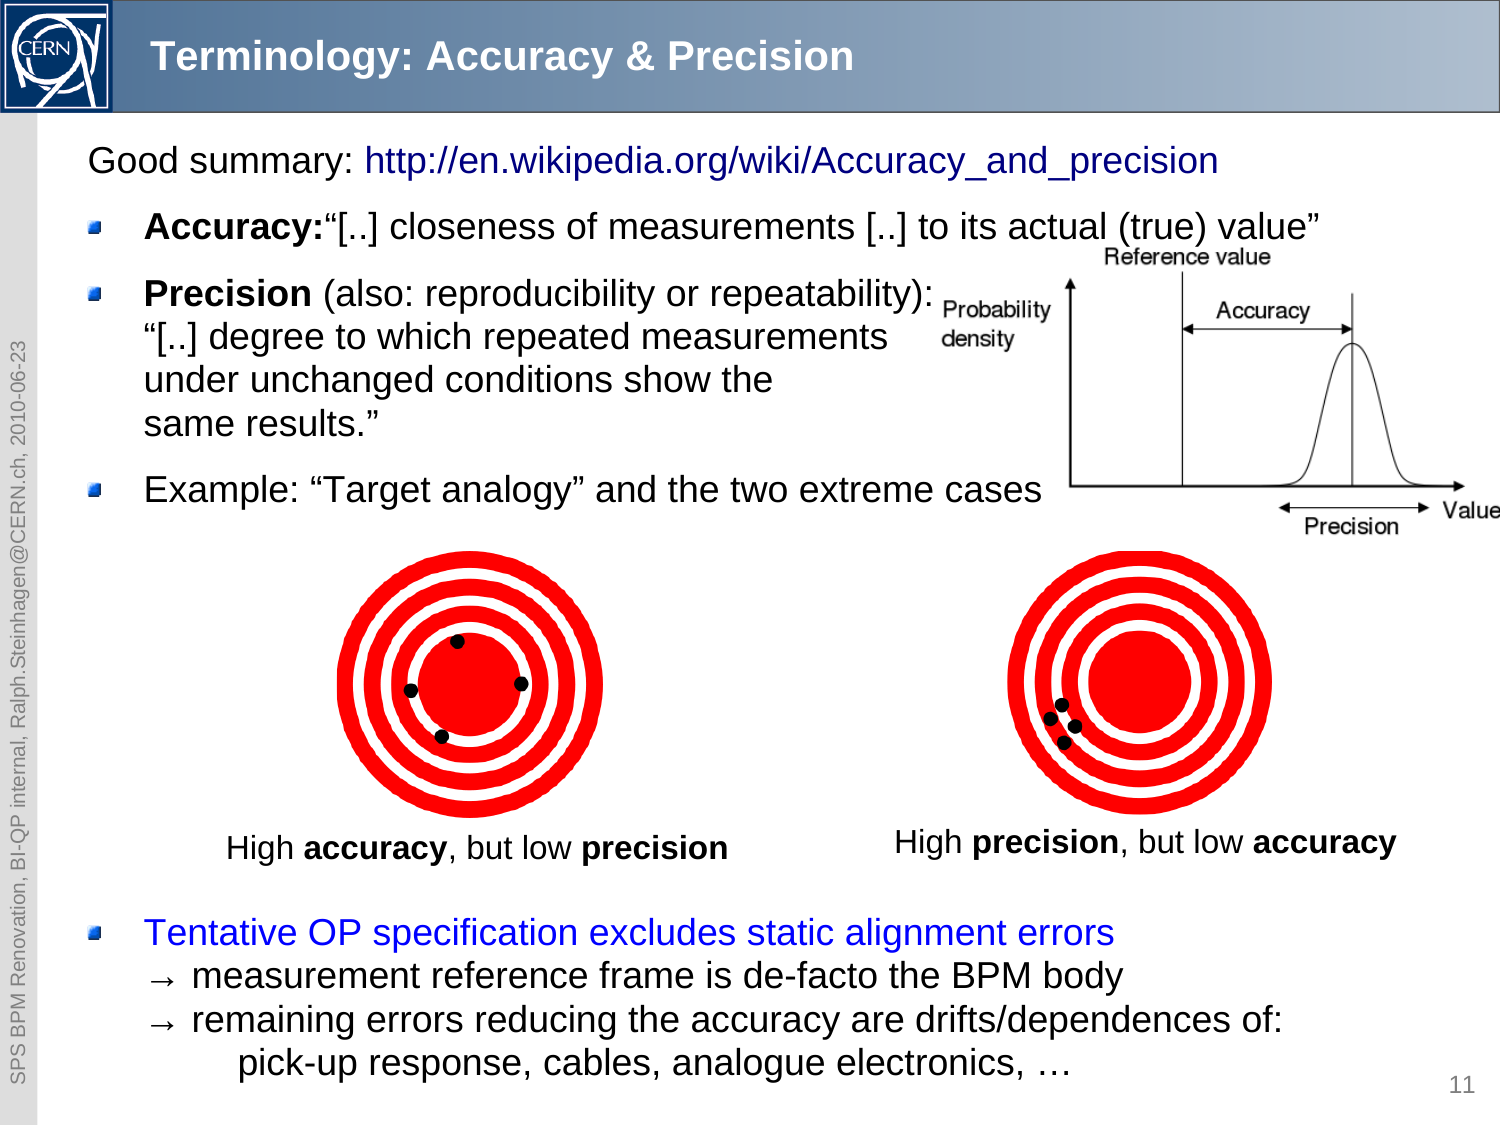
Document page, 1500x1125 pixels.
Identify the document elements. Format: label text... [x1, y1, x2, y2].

picture [1007, 551, 1296, 815]
picture [336, 551, 621, 821]
picture [0, 0, 113, 113]
title Terminology: Accuracy & Precision [150, 7, 1201, 106]
text_box High accuracy, but low precision [200, 821, 755, 874]
picture [1438, 242, 1500, 551]
list Good summary: http://en.wikipedia.org/wiki/Accuracy_and_precision Accuracy:“[..] closeness of measurements [..] to its actual (true) value” Precision (also: reproducibility or repeatability): “[..] degree to which repeated measurements under unchanged conditions show the same results.” Example: “Target analogy” and the two extreme cases Tentative OP specification excludes static alignment errors → measurement reference frame is de-facto the BPM body → remaining errors reducing the accuracy are drifts/dependences of: pick-up response, cables, analogue electronics, … [87, 137, 1438, 1084]
text_box High precision, but low accuracy [844, 815, 1448, 868]
